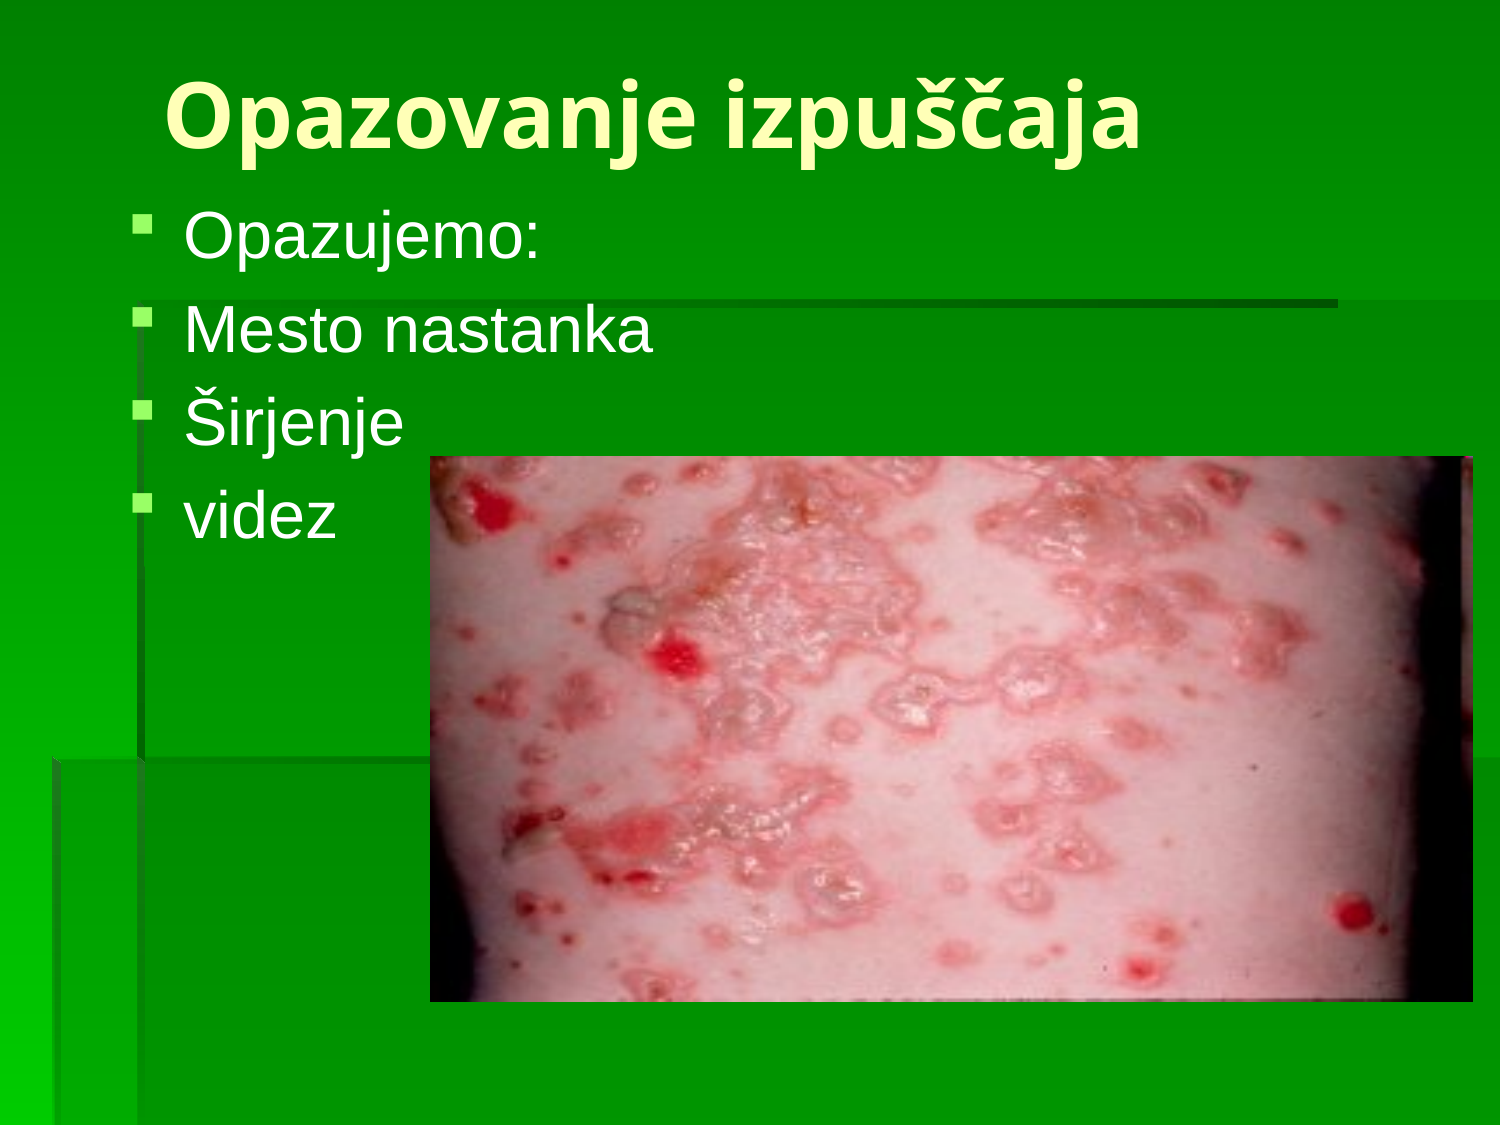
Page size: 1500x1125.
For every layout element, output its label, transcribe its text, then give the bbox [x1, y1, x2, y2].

list Opazujemo: Mesto nastanka Širjenje videz [112, 184, 1451, 1000]
picture [430, 456, 1473, 1002]
title Opazovanje izpuščaja [147, 40, 1451, 184]
